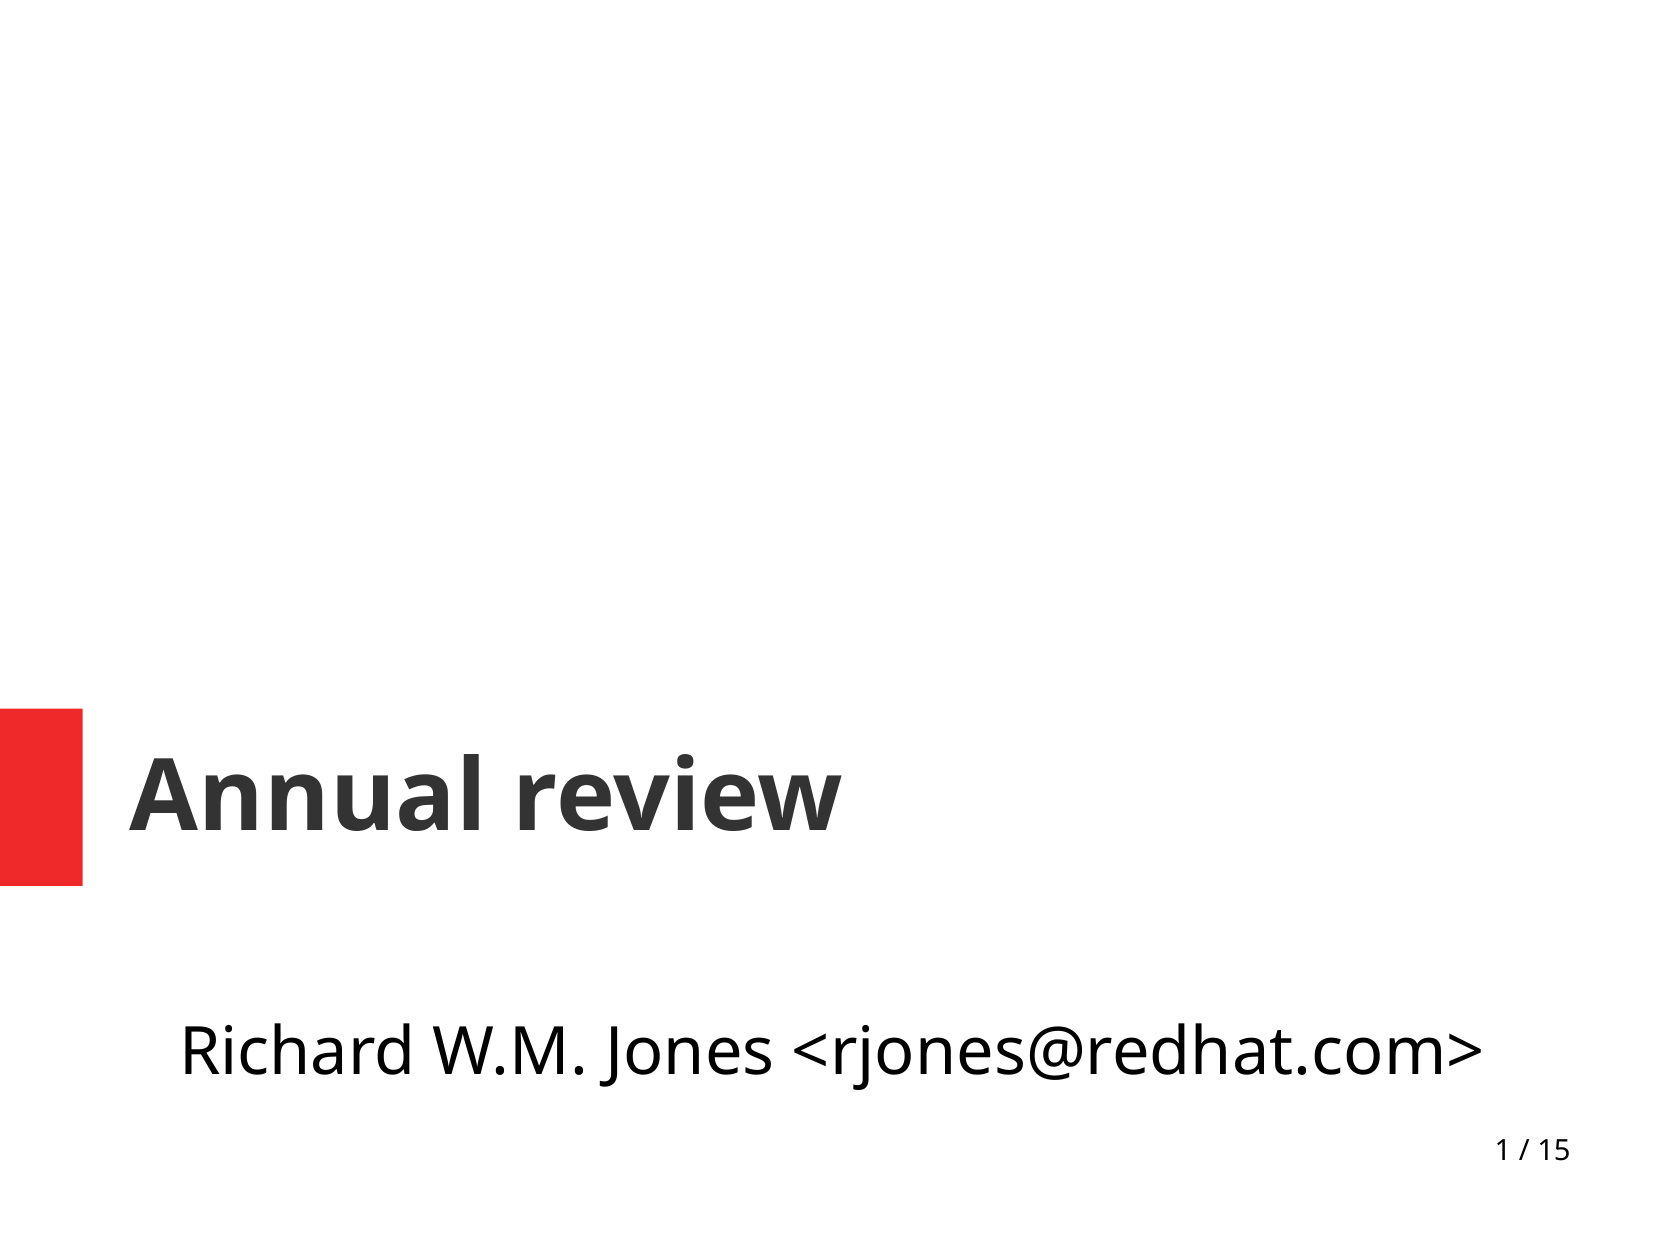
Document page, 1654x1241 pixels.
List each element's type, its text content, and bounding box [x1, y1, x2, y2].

title Annual review [129, 673, 1536, 910]
subtitle Richard W.M. Jones <rjones@redhat.com> [129, 968, 1536, 1130]
